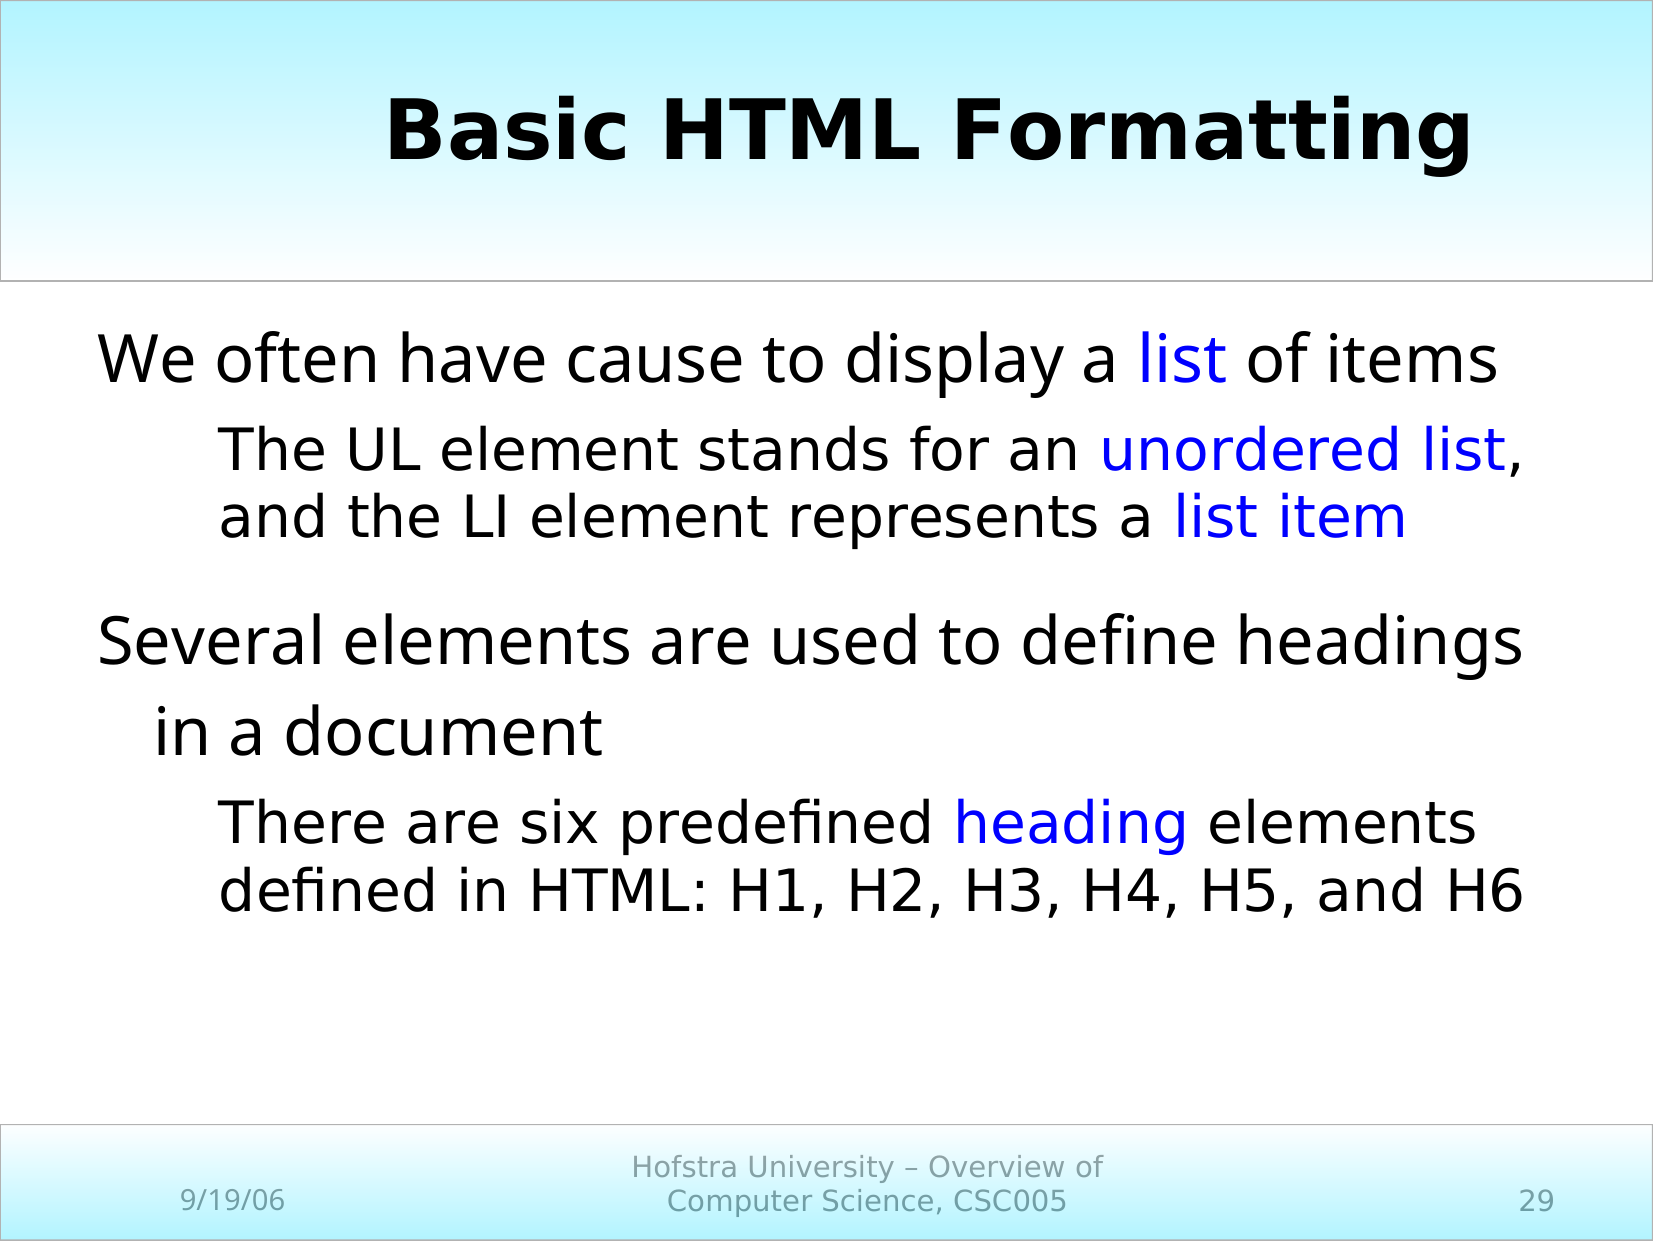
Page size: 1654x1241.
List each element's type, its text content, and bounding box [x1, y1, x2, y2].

title Basic HTML Formatting [247, 27, 1612, 235]
list We often have cause to display a list of items The UL element stands for an unordered list, and the LI element represents a list item Several elements are used to define headings in a document There are six predefined heading elements defined in HTML: H1, H2, H3, H4, H5, and H6 [82, 303, 1571, 1214]
